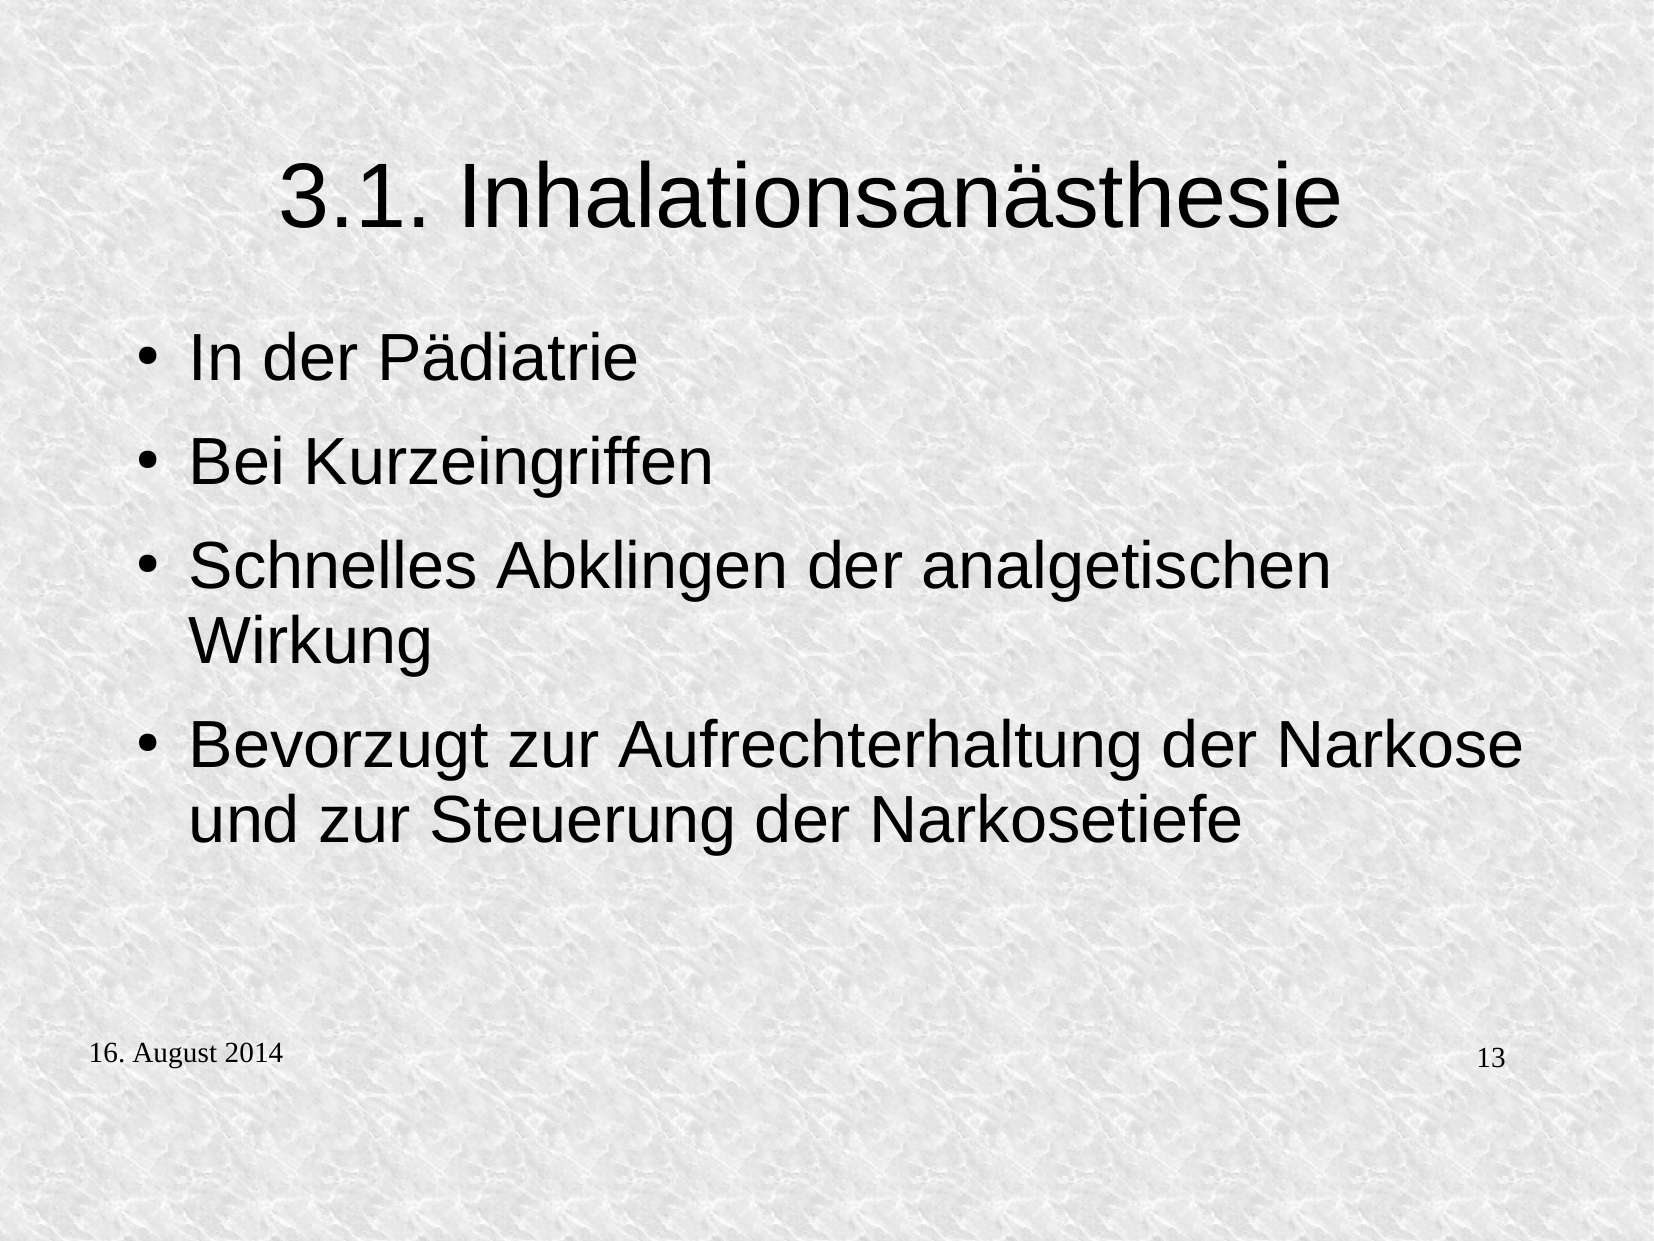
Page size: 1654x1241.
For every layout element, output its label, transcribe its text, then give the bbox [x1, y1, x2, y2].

title 3.1. Inhalationsanästhesie [118, 112, 1506, 281]
picture [0, 0, 1654, 1241]
list In der Pädiatrie Bei Kurzeingriffen Schnelles Abklingen der analgetischen Wirkung Bevorzugt zur Aufrechterhaltung der Narkose und zur Steuerung der Narkosetiefe [118, 319, 1571, 945]
